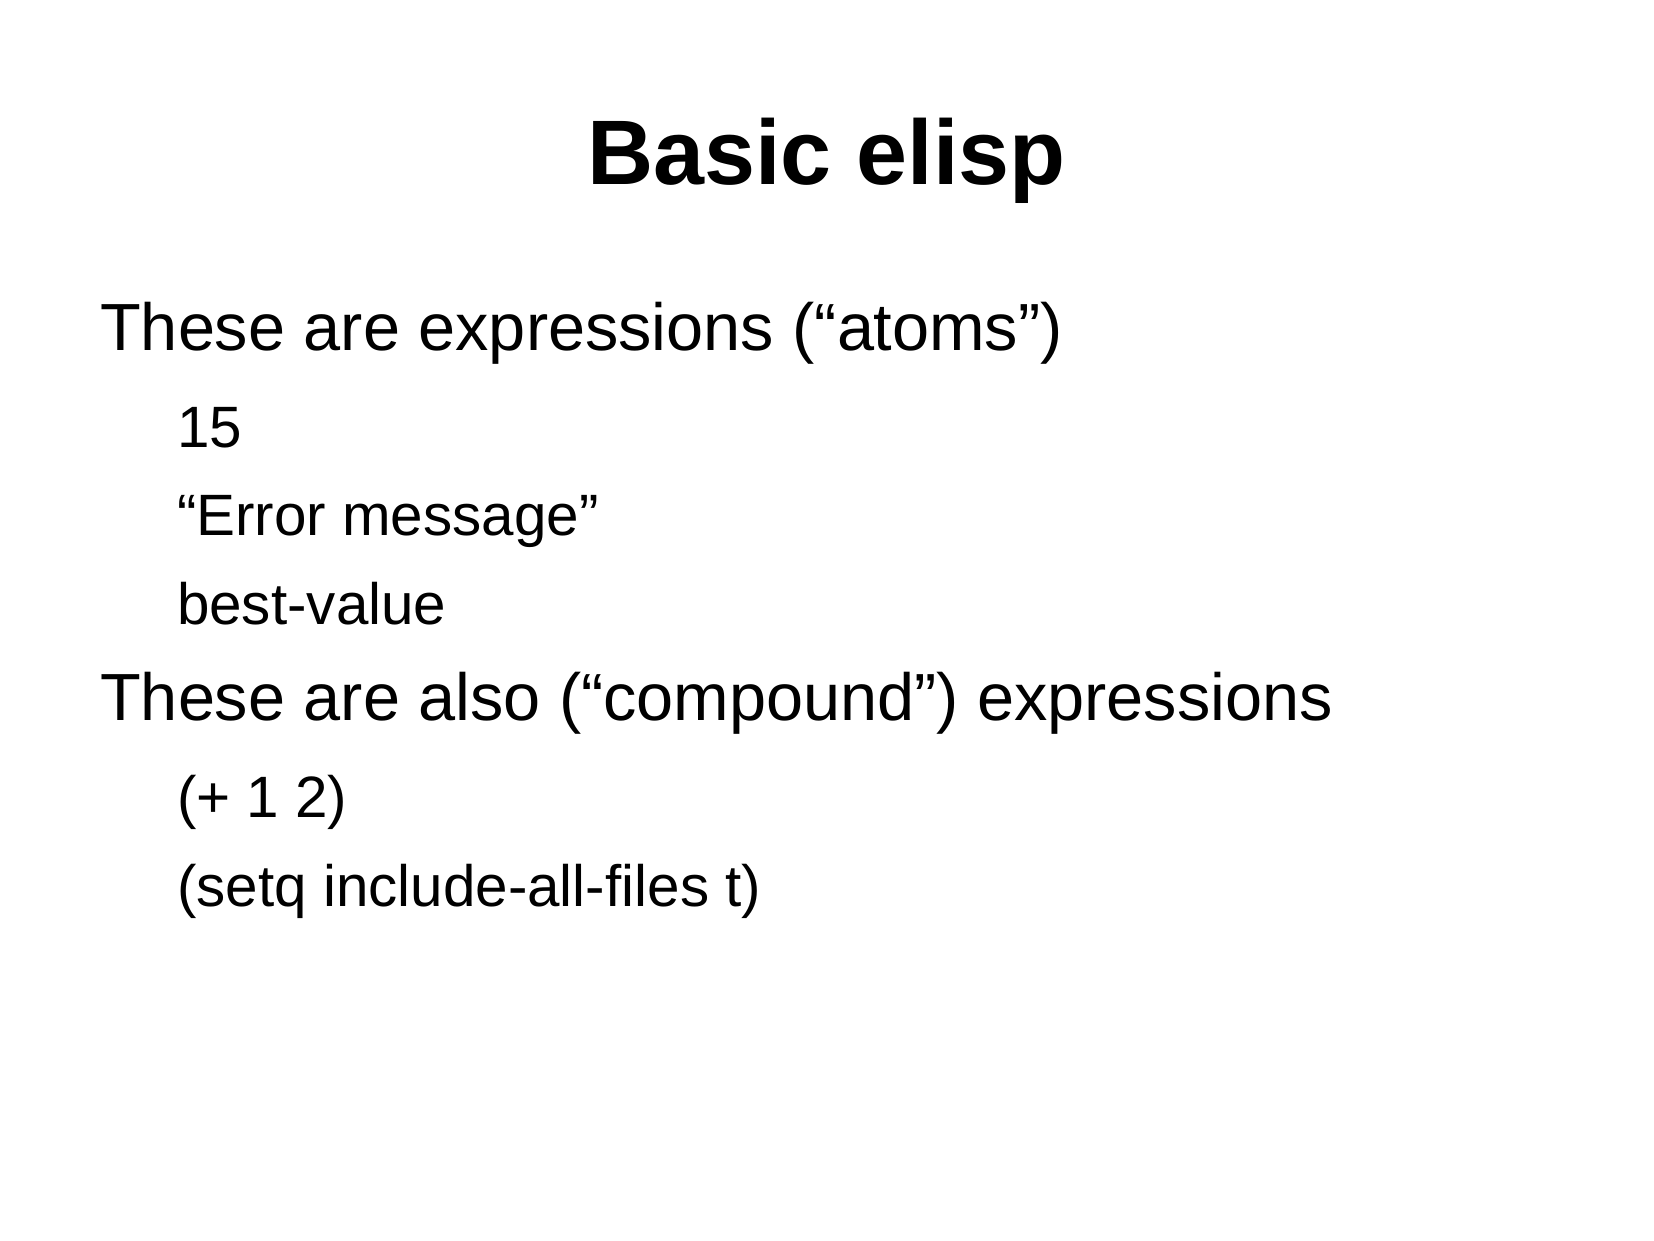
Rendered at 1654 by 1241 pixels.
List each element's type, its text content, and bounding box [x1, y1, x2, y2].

title Basic elisp [82, 56, 1571, 250]
list These are expressions (“atoms”) 15 “Error message” best-value These are also (“compound”) expressions (+ 1 2) (setq include-all-files t) [82, 290, 1571, 1094]
